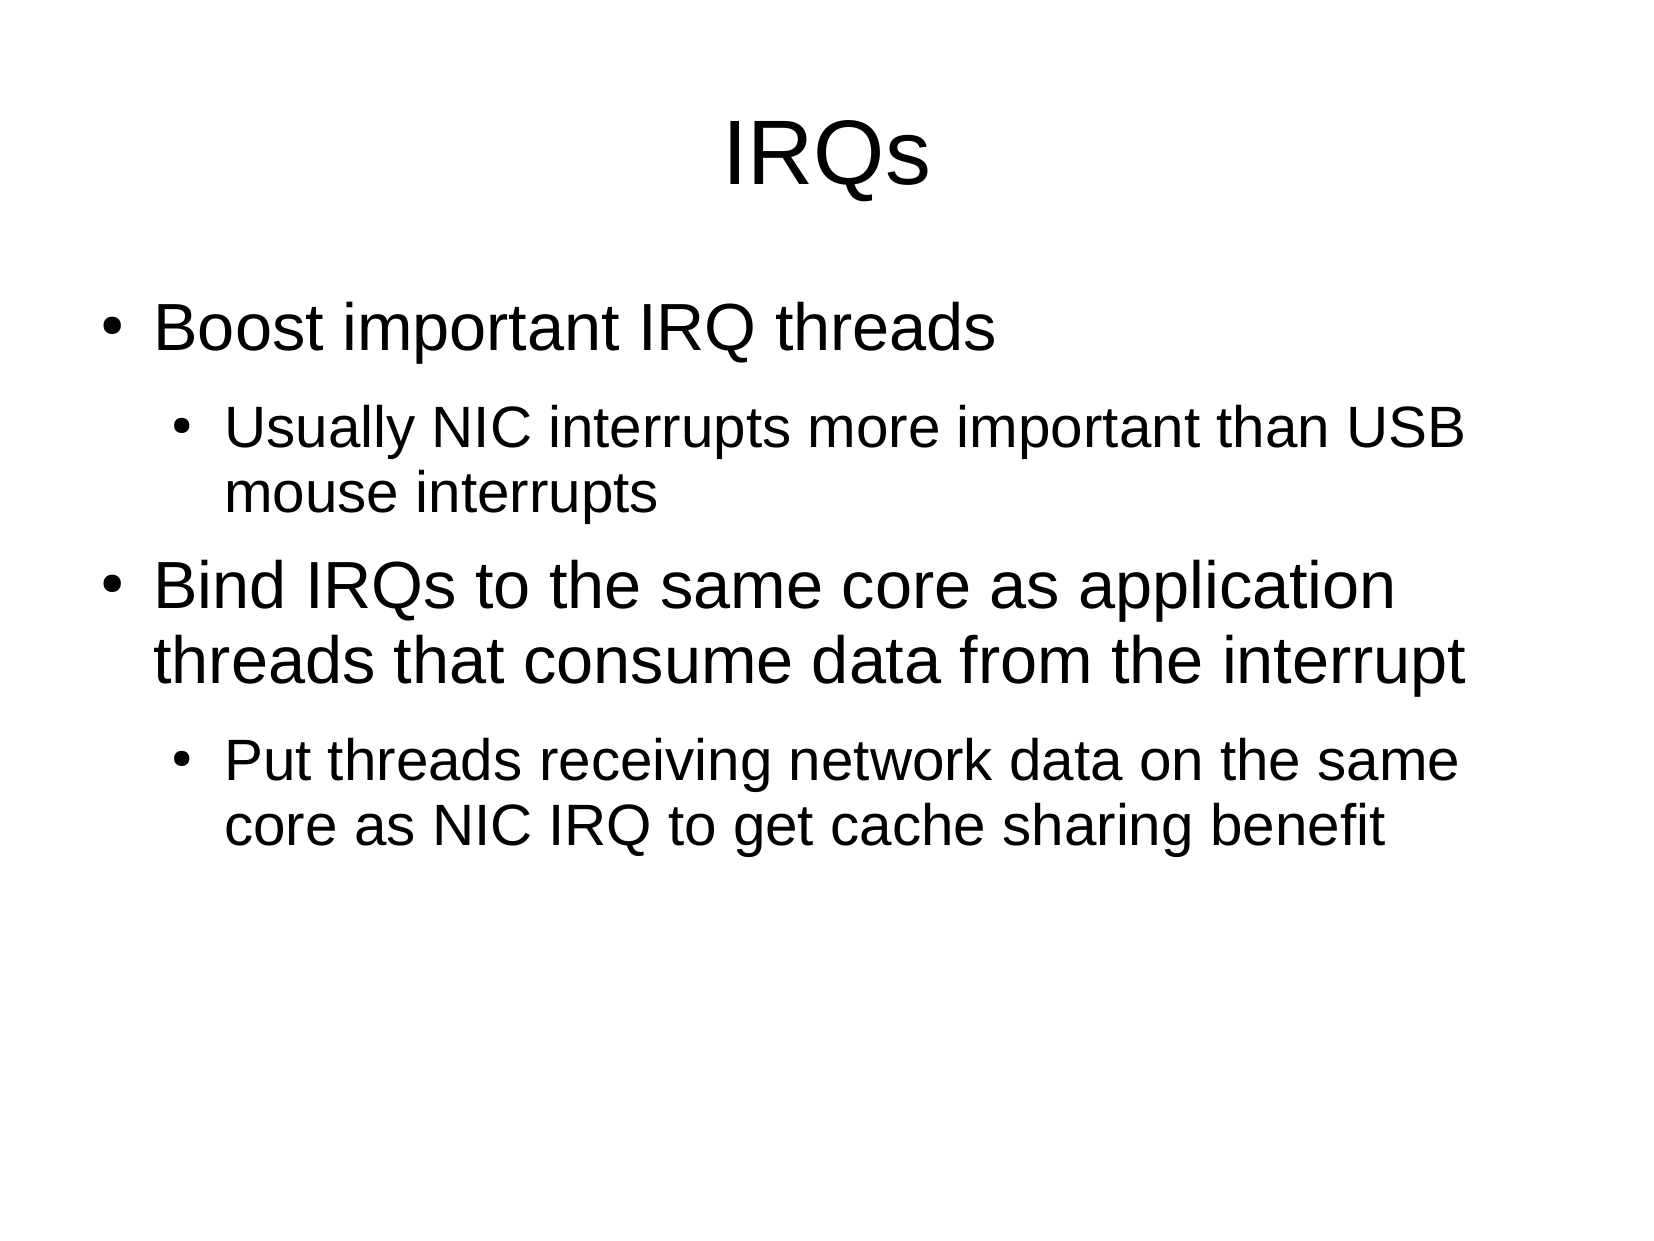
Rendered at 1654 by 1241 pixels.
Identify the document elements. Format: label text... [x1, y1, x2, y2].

title IRQs [82, 56, 1571, 250]
list Boost important IRQ threads Usually NIC interrupts more important than USB mouse interrupts Bind IRQs to the same core as application threads that consume data from the interrupt Put threads receiving network data on the same core as NIC IRQ to get cache sharing benefit [82, 290, 1571, 1094]
